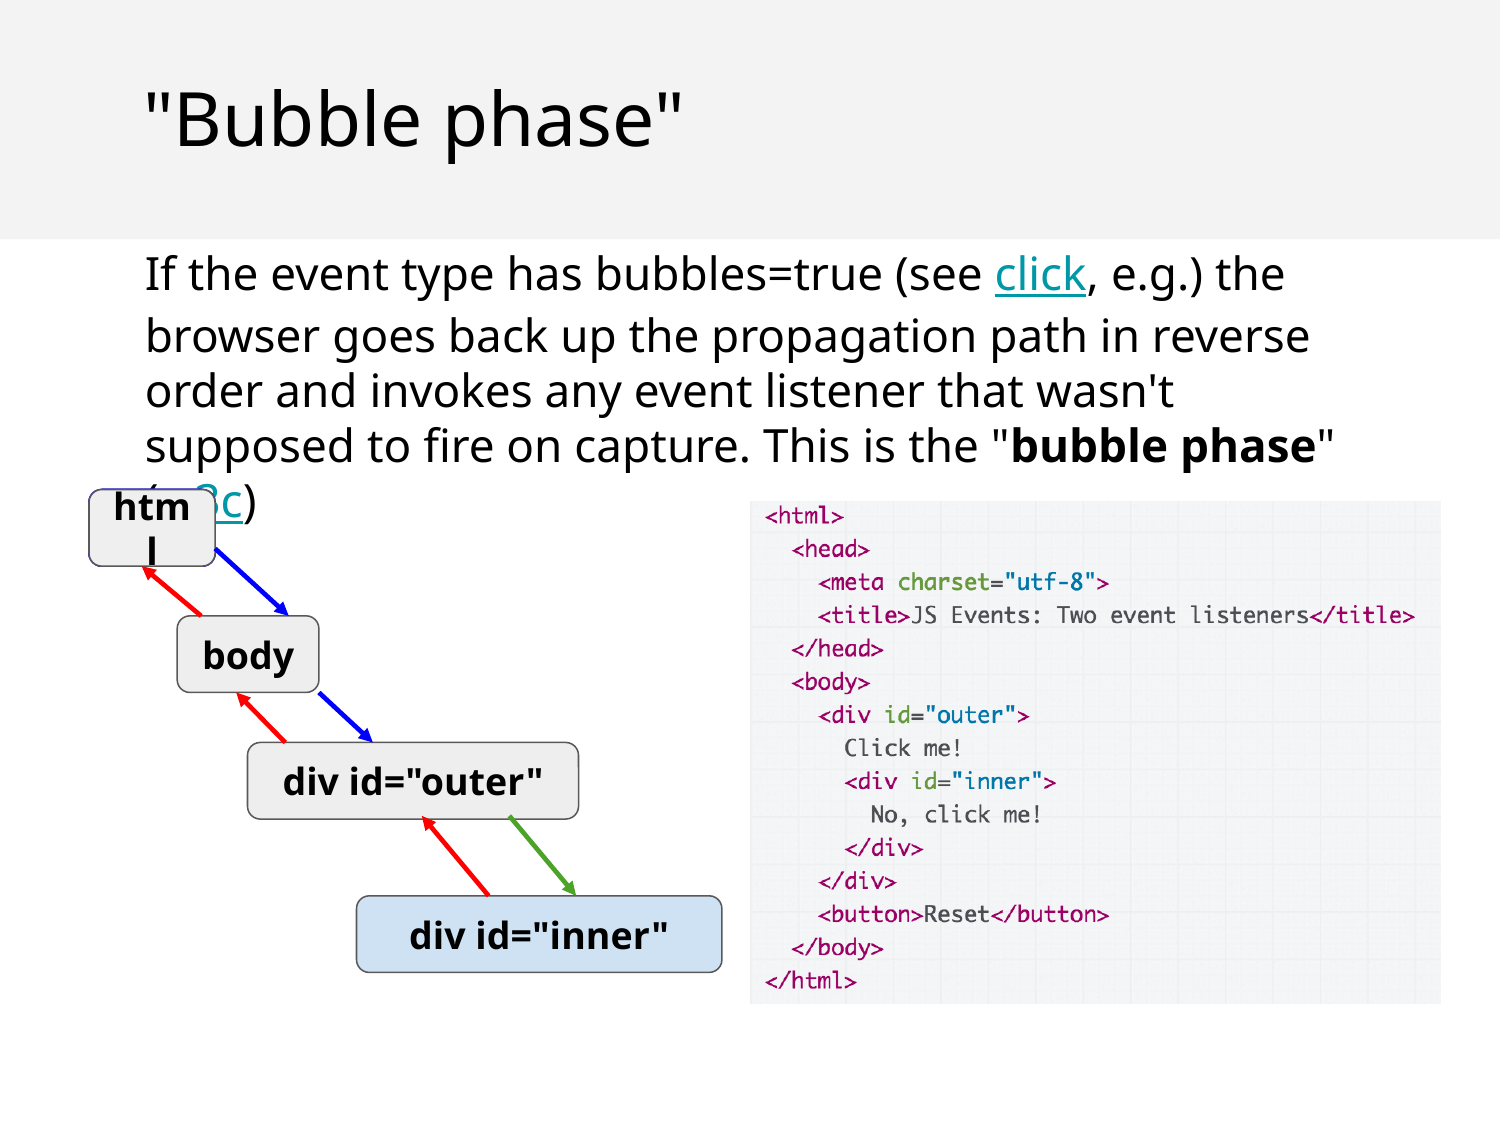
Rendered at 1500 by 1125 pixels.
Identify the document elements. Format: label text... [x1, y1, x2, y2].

text_box div id="inner" [356, 895, 722, 973]
text_box If the event type has bubbles=true (see click, e.g.) the browser goes back up the propagation path in reverse order and invokes any event listener that wasn't supposed to fire on capture. This is the "bubble phase" (w3c) [129, 229, 1374, 449]
text_box div id="outer" [247, 742, 579, 820]
text_box body [177, 615, 319, 693]
text_box html [88, 489, 216, 567]
title "Bubble phase" [128, 56, 1372, 183]
picture [750, 501, 1441, 1004]
